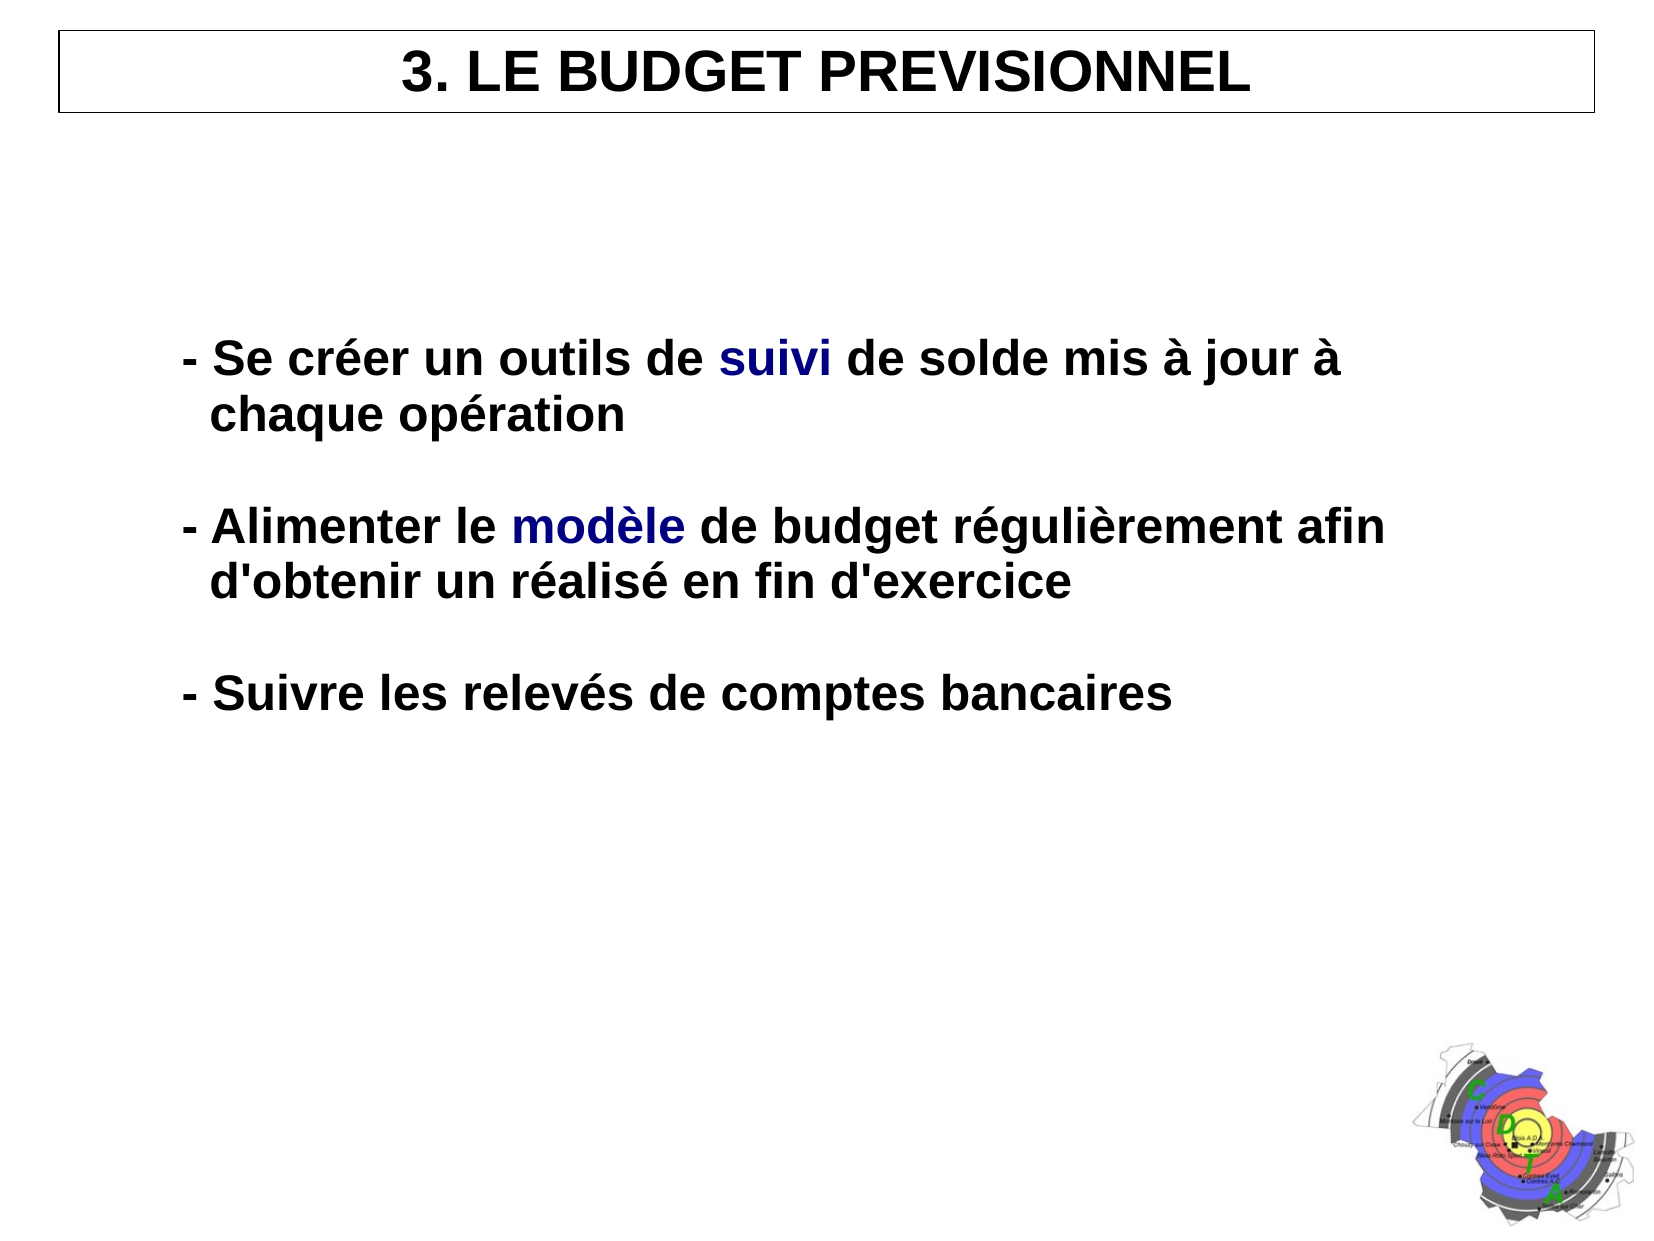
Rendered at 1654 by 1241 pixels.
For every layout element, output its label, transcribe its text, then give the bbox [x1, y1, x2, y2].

picture [1411, 1041, 1637, 1227]
text_box 3. LE BUDGET PREVISIONNEL [59, 30, 1595, 113]
text_box - Se créer un outils de suivi de solde mis à jour à chaque opération - Alimenter le modèle de budget régulièrement afin d'obtenir un réalisé en fin d'exercice - Suivre les relevés de comptes bancaires [166, 323, 1498, 812]
